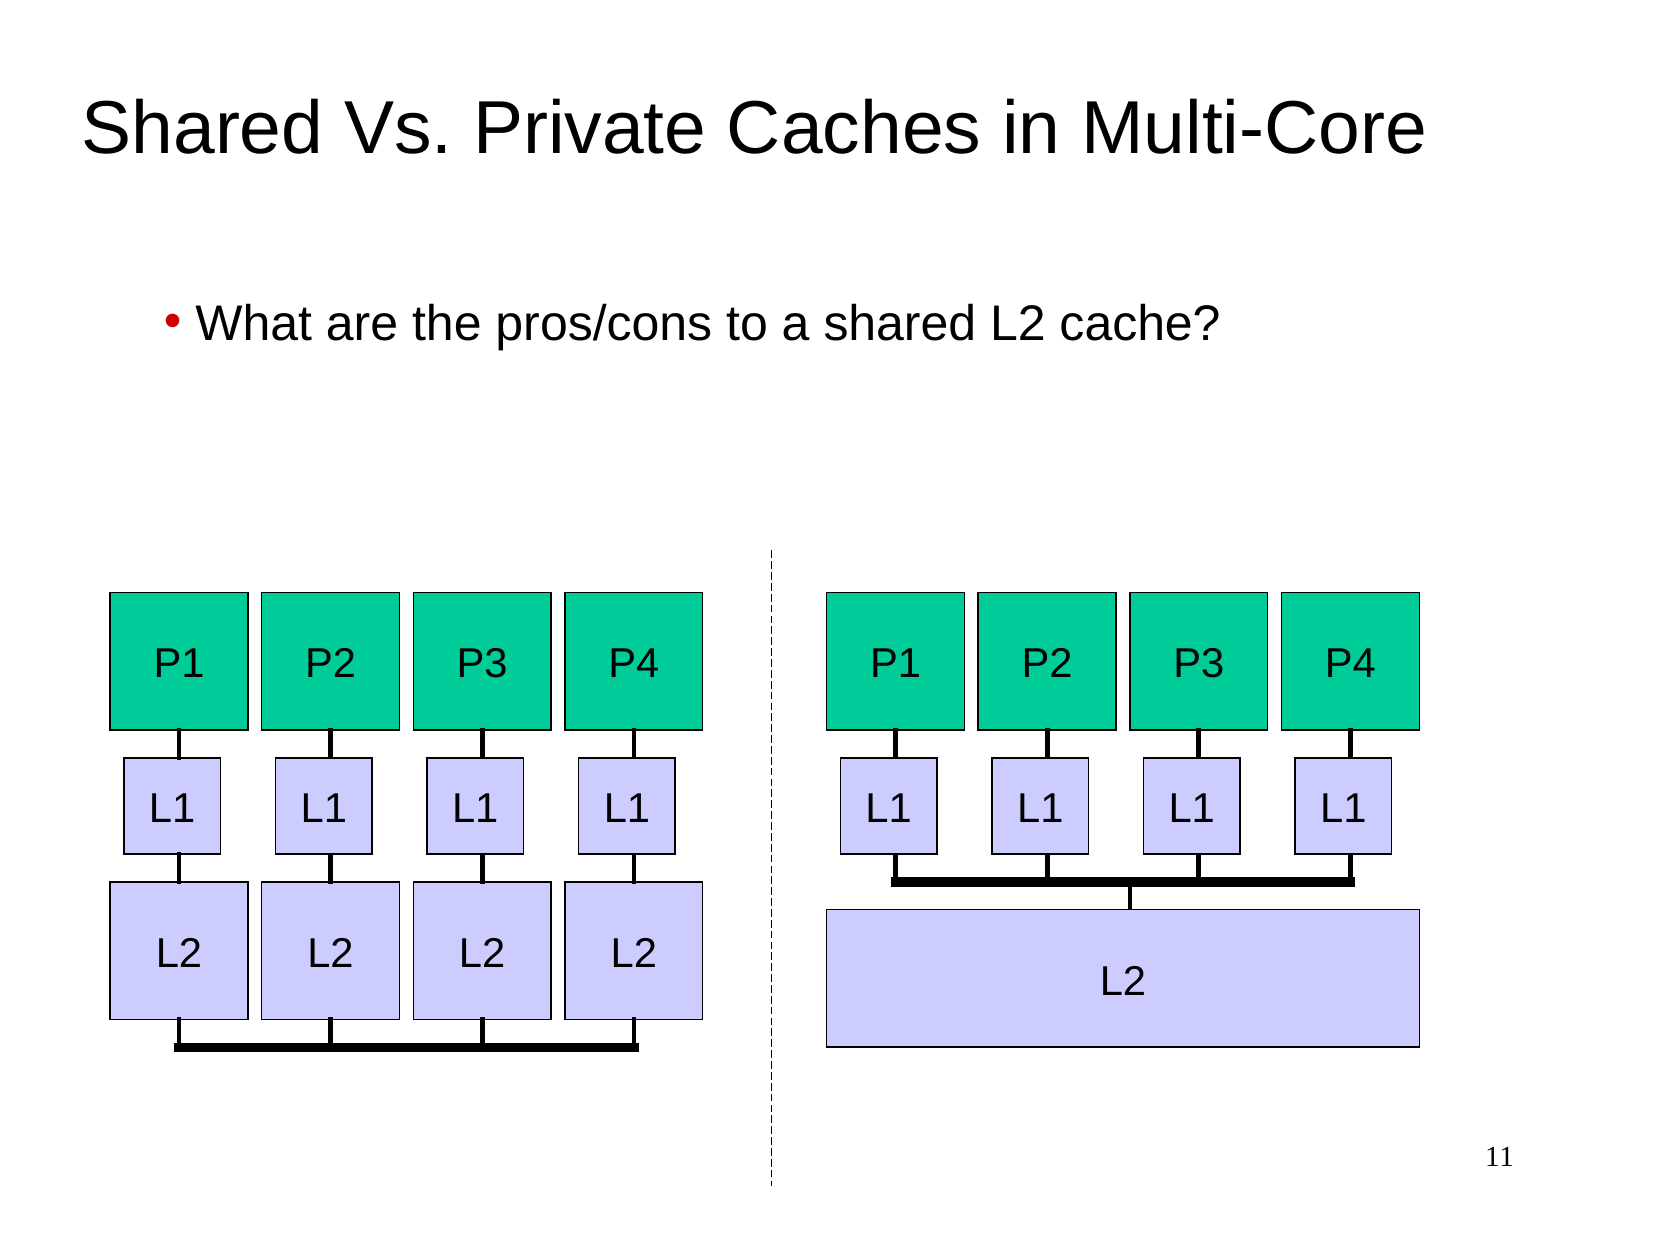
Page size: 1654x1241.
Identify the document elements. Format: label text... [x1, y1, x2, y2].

text_box P4 [564, 592, 703, 731]
text_box <number> [1184, 1129, 1530, 1213]
text_box P1 [826, 592, 965, 731]
text_box P4 [1281, 592, 1420, 731]
text_box P3 [1129, 592, 1268, 731]
text_box L2 [413, 881, 552, 1020]
text_box L1 [840, 757, 937, 855]
text_box L1 [1295, 757, 1392, 855]
text_box L2 [110, 881, 248, 1020]
text_box L2 [564, 881, 703, 1020]
text_box L1 [992, 757, 1089, 855]
text_box P3 [413, 592, 552, 731]
text_box What are the pros/cons to a shared L2 cache? [149, 282, 1237, 359]
text_box L1 [123, 757, 221, 855]
text_box P2 [978, 592, 1117, 731]
text_box L1 [427, 757, 524, 855]
text_box L1 [578, 757, 676, 855]
text_box L1 [1143, 757, 1241, 855]
text_box L2 [826, 909, 1420, 1048]
text_box L1 [275, 757, 372, 855]
text_box L2 [261, 881, 400, 1020]
text_box P2 [261, 592, 400, 731]
text_box P1 [110, 592, 248, 731]
text_box Shared Vs. Private Caches in Multi-Core [66, 71, 1444, 177]
